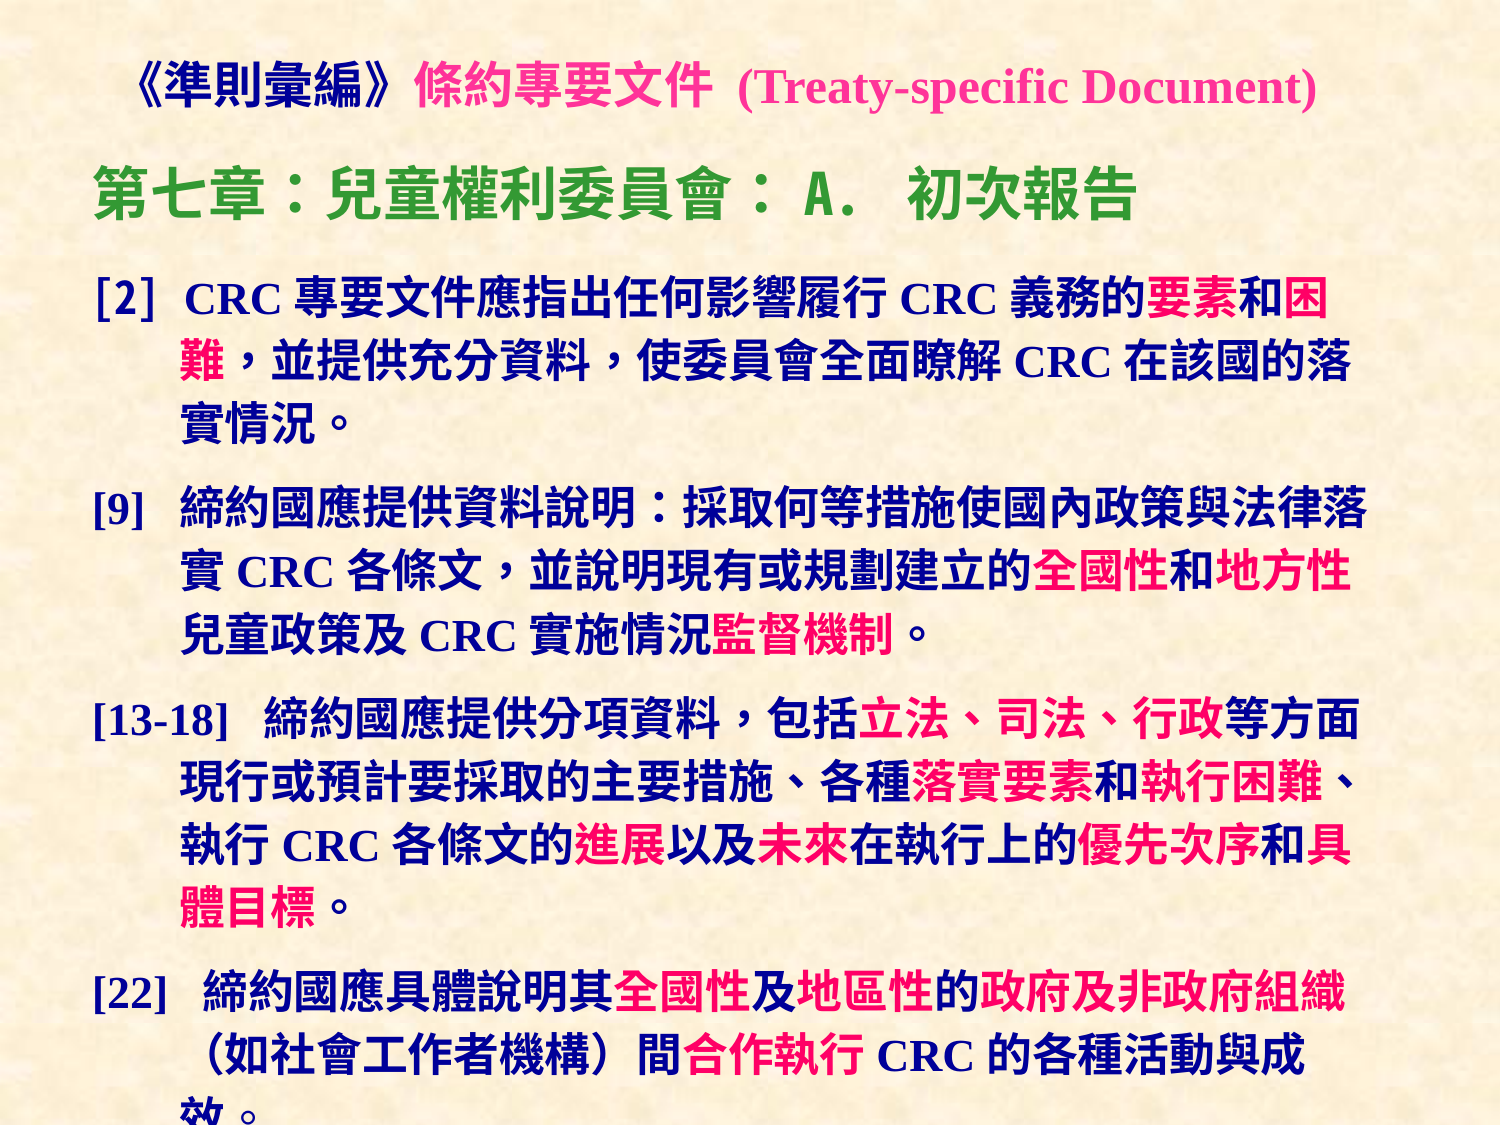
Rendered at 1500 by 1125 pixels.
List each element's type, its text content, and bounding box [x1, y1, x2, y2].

picture [196, 1117, 208, 1125]
picture [0, 0, 1500, 1125]
picture [209, 1109, 215, 1121]
list 第七章：兒童權利委員會：A. 初次報告 [2] CRC專要文件應指出任何影響履行CRC義務的要素和困難，並提供充分資料，使委員會全面瞭解CRC在該國的落實情況。 [9] 締約國應提供資料說明：採取何等措施使國內政策與法律落實CRC各條文，並說明現有或規劃建立的全國性和地方性兒童政策及CRC實施情況監督機制。 [13-18] 締約國應提供分項資料，包括立法、司法、行政等方面現行或預計要採取的主要措施、各種落實要素和執行困難、執行CRC各條文的進展以及未來在執行上的優先次序和具體目標。 [22] 締約國應具體說明其全國性及地區性的政府及非政府組織（如社會工作者機構）間合作執行CRC的各種活動與成效。 [76, 132, 1400, 1022]
title 《準則彙編》條約專要文件 (Treaty-specific Document) [35, 12, 1397, 145]
picture [243, 1113, 253, 1122]
